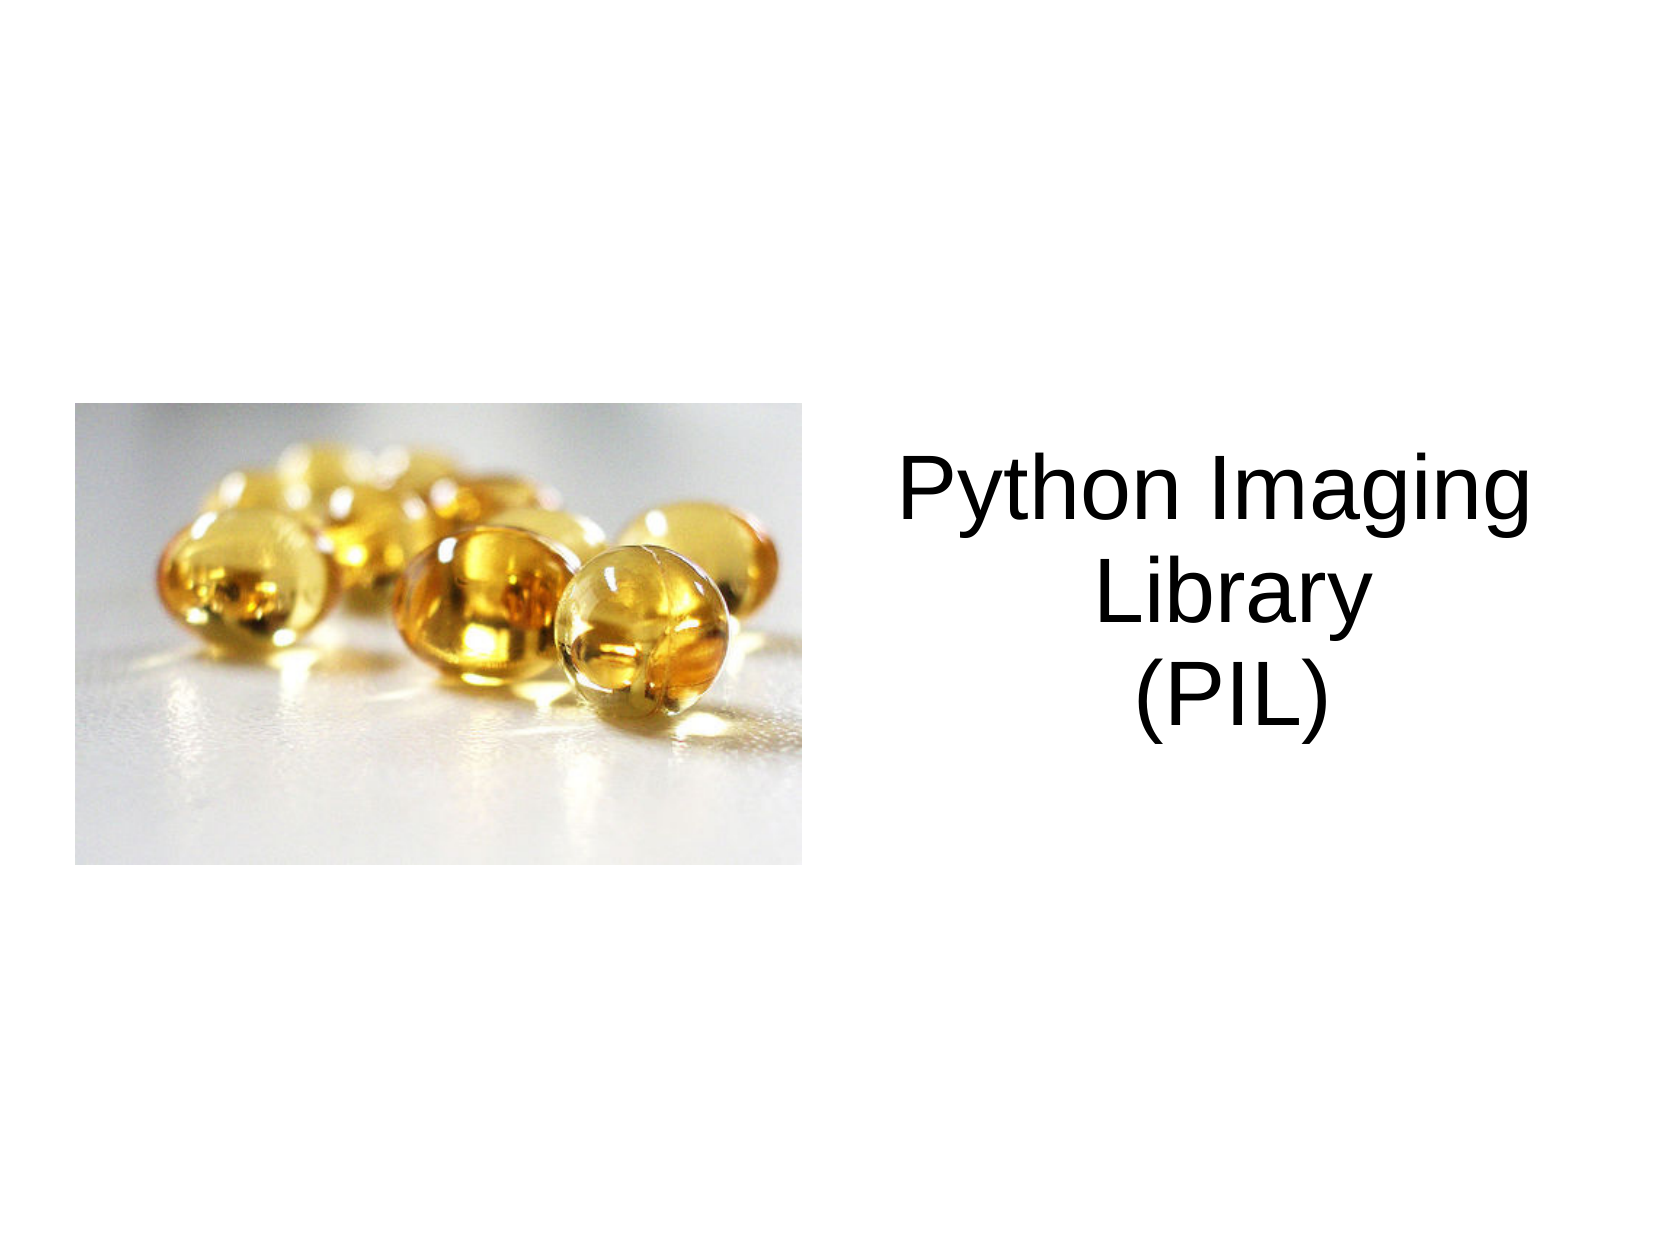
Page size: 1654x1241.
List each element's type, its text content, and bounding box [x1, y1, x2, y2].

title Python Imaging Library (PIL) [825, 56, 1571, 1126]
picture [75, 403, 802, 865]
